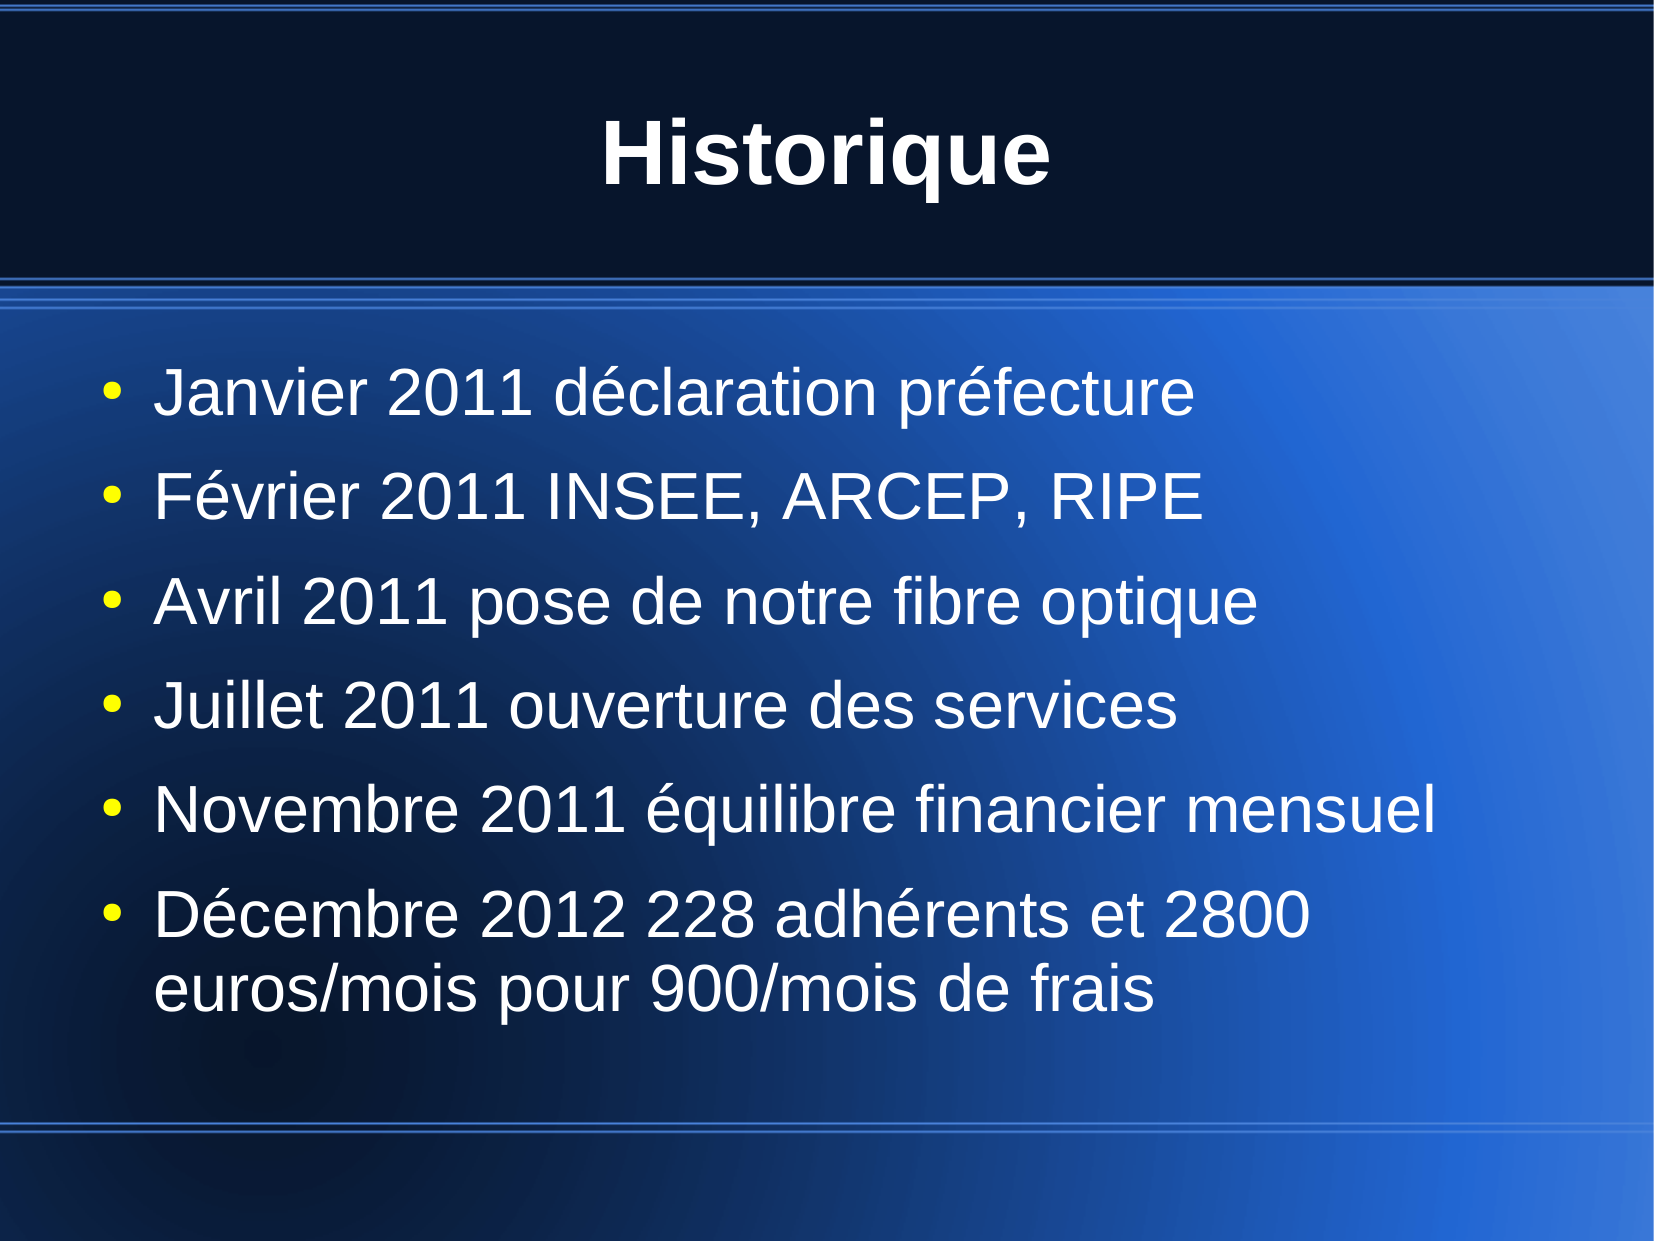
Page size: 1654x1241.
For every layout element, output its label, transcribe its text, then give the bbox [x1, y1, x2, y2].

picture [0, 0, 1654, 1241]
list Janvier 2011 déclaration préfecture Février 2011 INSEE, ARCEP, RIPE Avril 2011 pose de notre fibre optique Juillet 2011 ouverture des services Novembre 2011 équilibre financier mensuel Décembre 2012 228 adhérents et 2800 euros/mois pour 900/mois de frais [82, 355, 1571, 1159]
title Historique [82, 56, 1571, 250]
